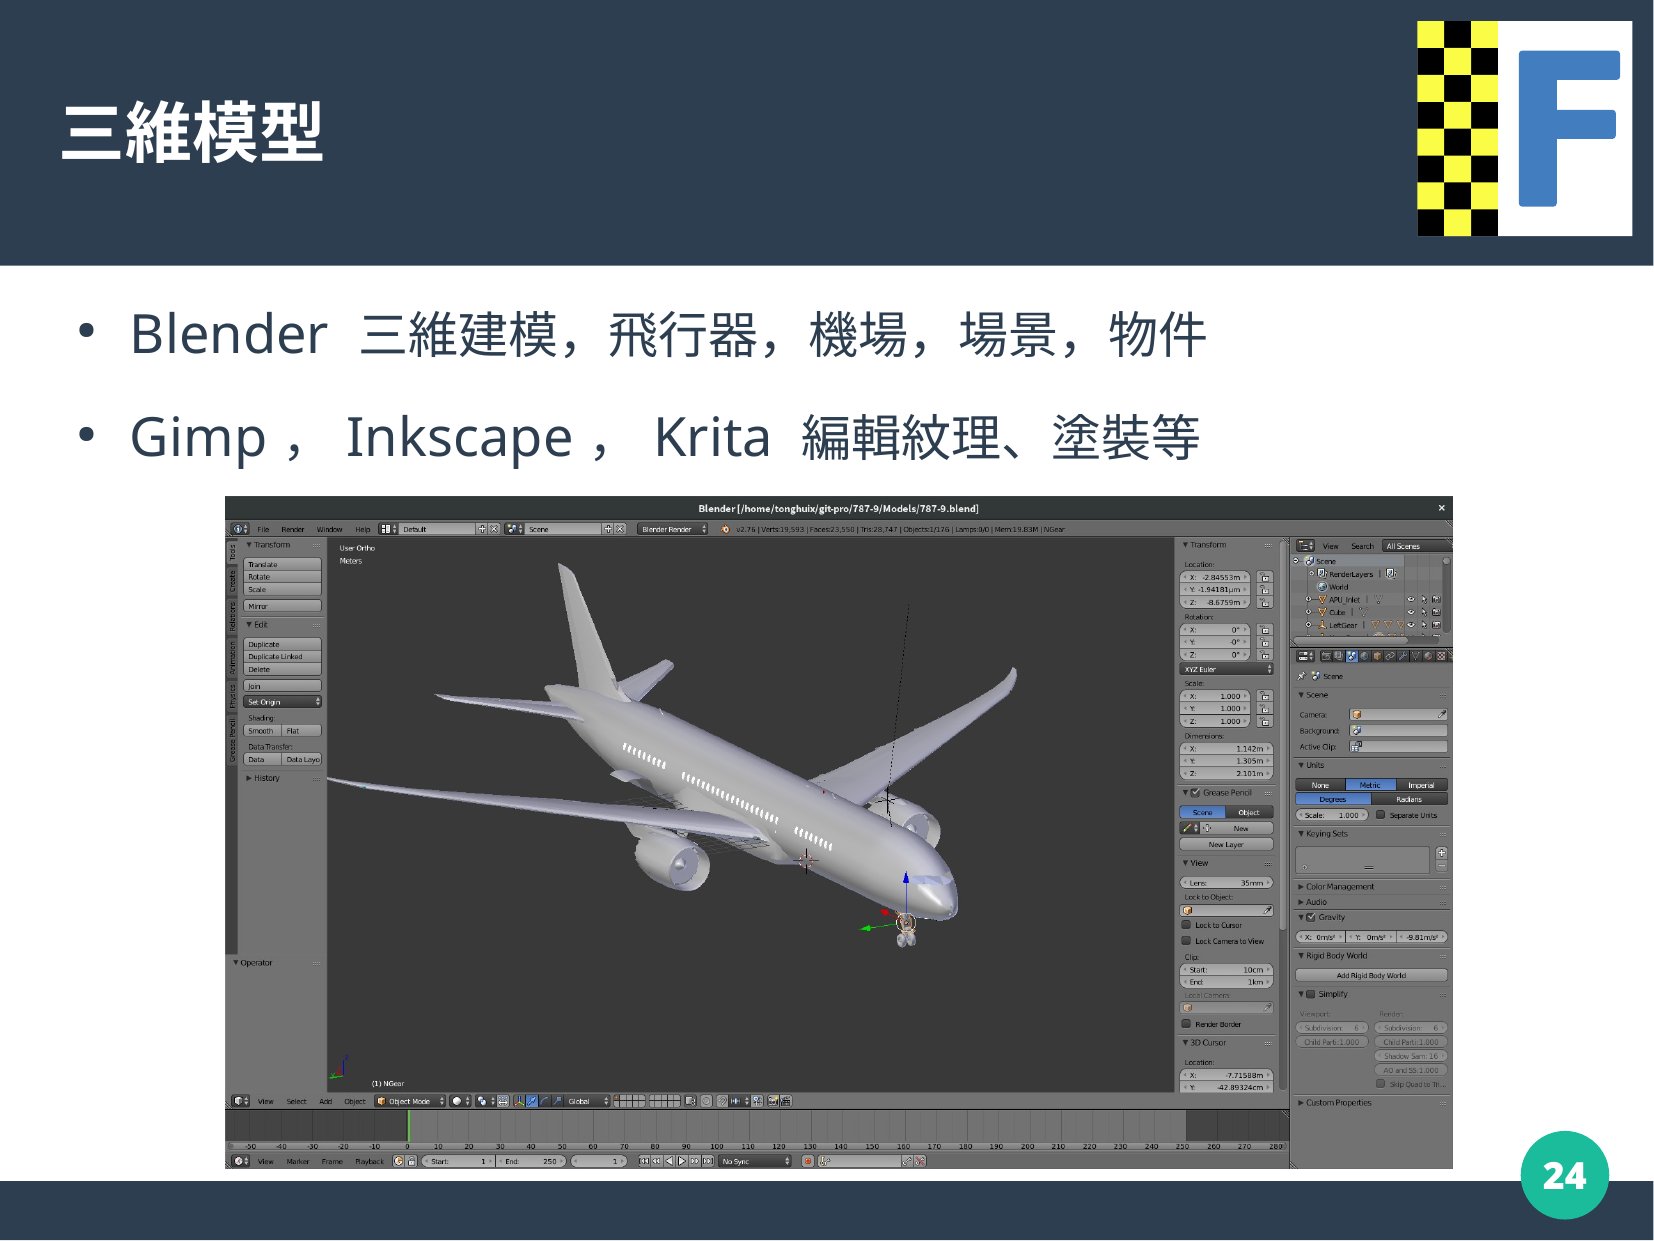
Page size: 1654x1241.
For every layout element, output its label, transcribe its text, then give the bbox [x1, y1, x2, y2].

title 三維模型 [59, 49, 1595, 207]
list Blender 三維建模，飛行器，機場，場景，物件 Gimp，Inkscape，Krita 編輯紋理、塗裝等 [59, 295, 1595, 1123]
picture [225, 496, 1453, 1169]
